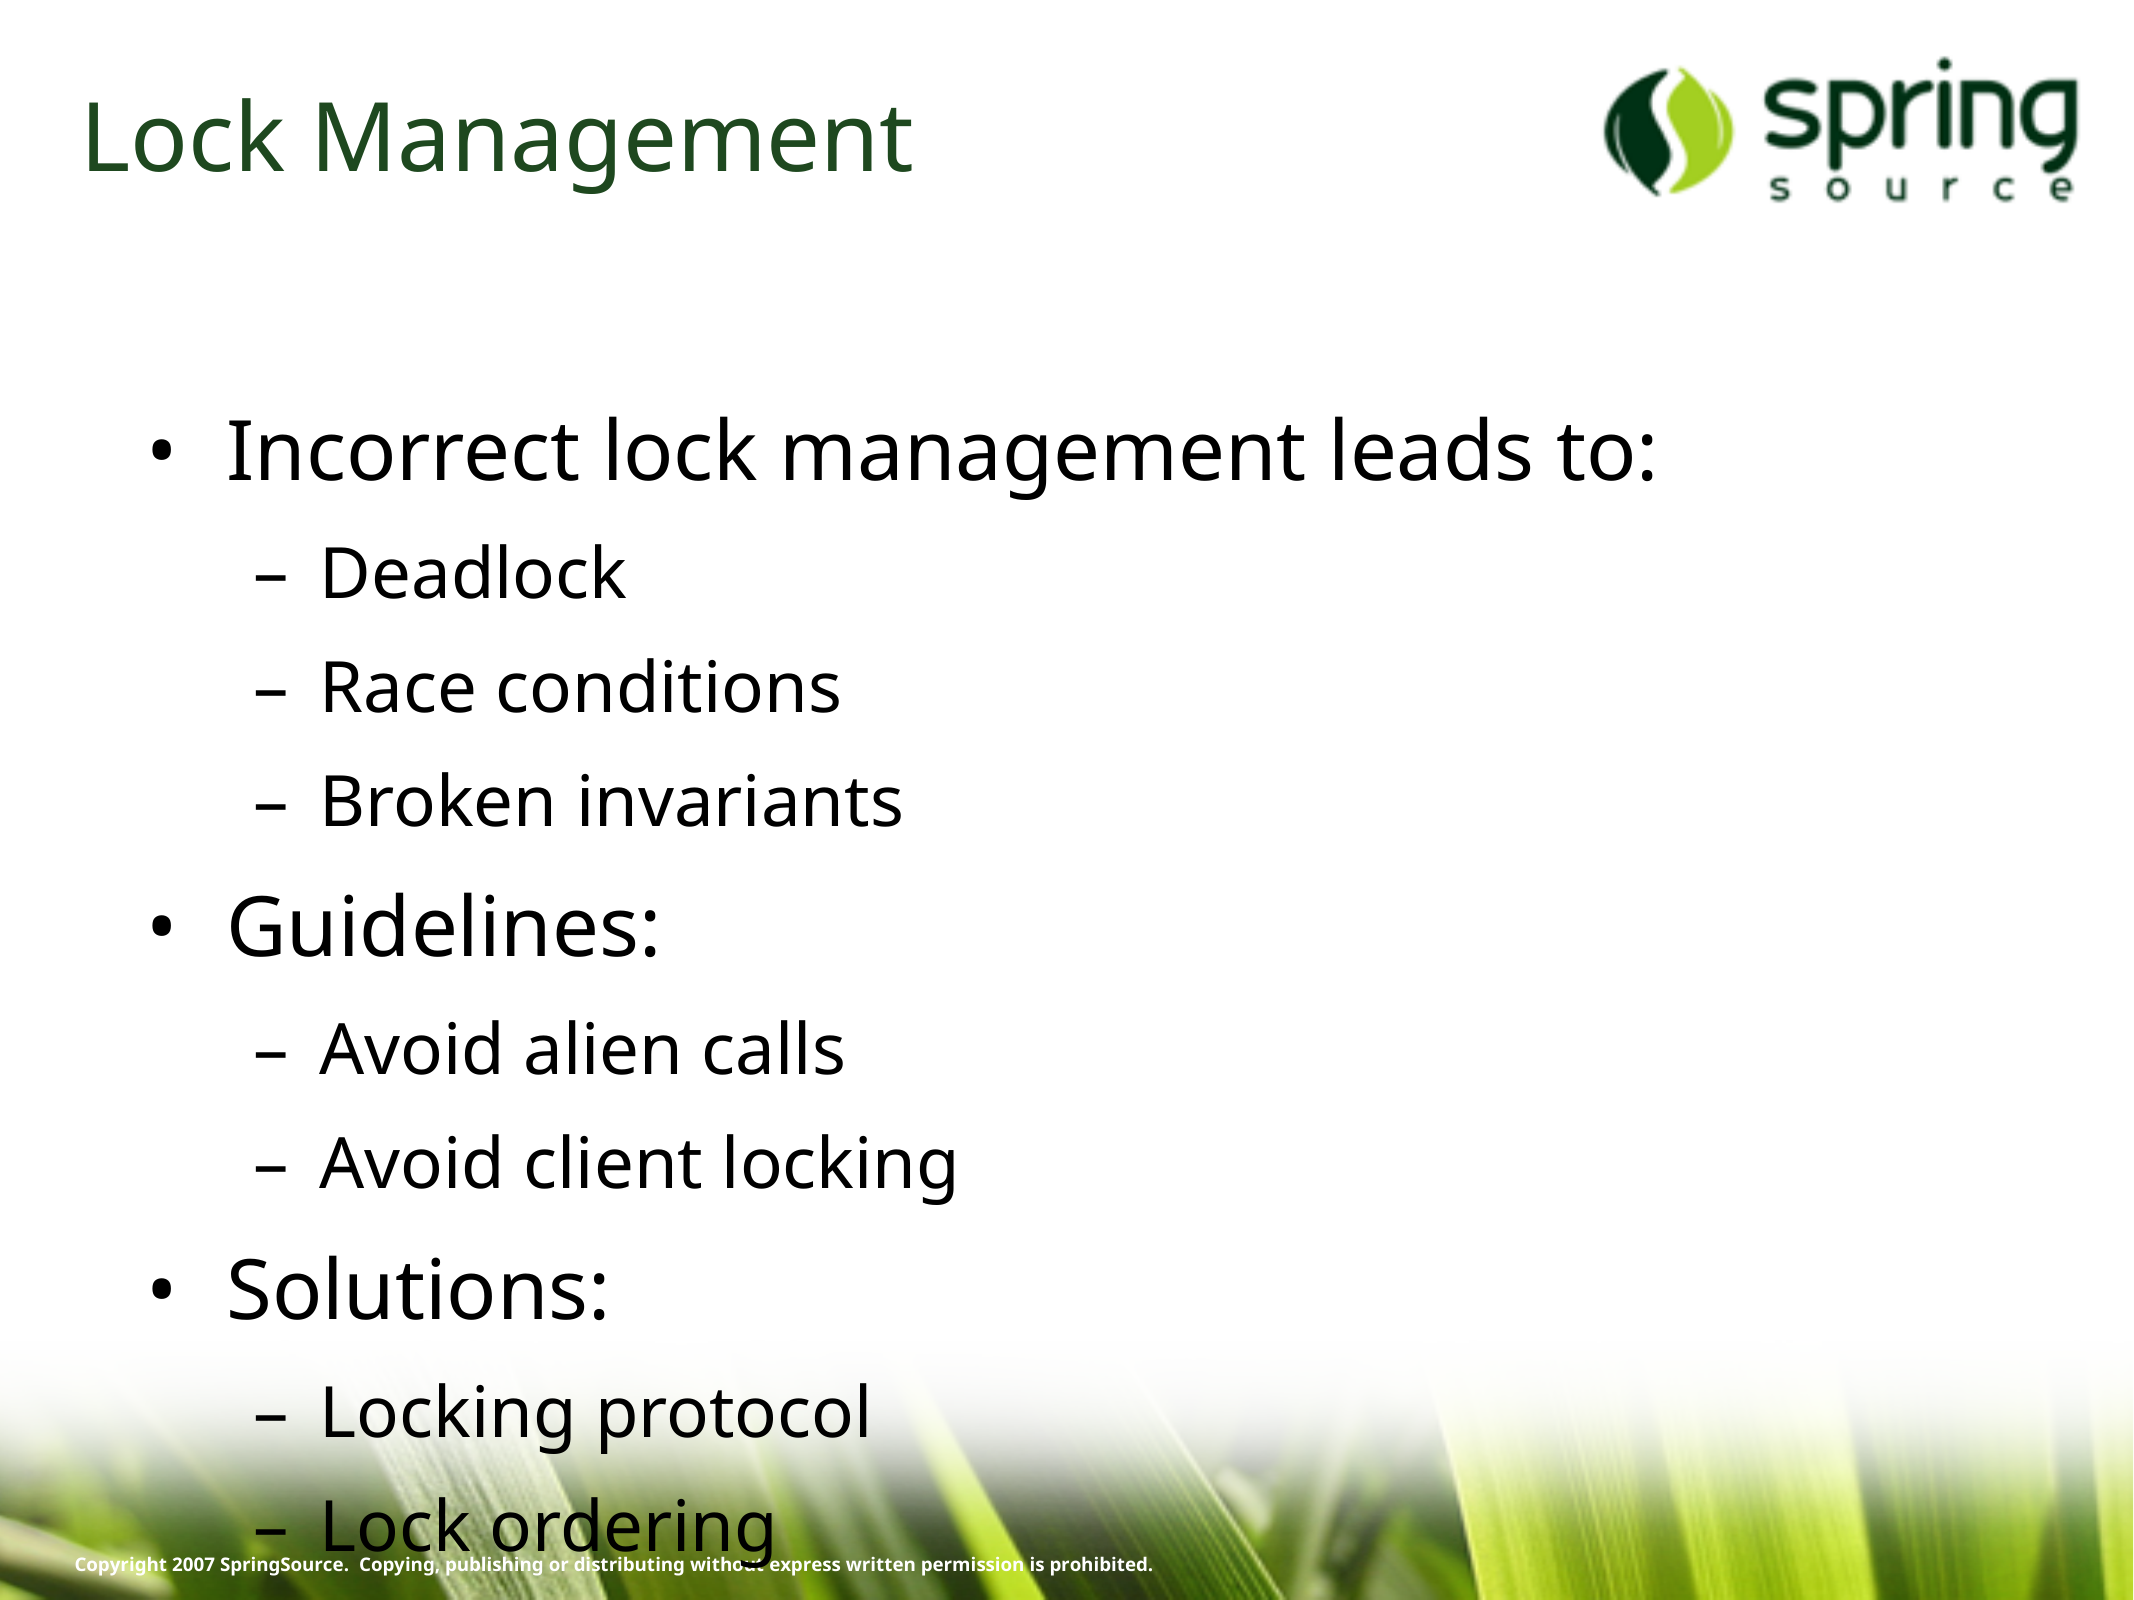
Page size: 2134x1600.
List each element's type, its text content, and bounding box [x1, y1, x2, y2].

picture [0, 1340, 2134, 1600]
list Incorrect lock management leads to: Deadlock Race conditions Broken invariants Guidelines: Avoid alien calls Avoid client locking Solutions: Locking protocol Lock ordering [146, 391, 1982, 1463]
picture [1555, 46, 2134, 224]
title Lock Management [80, 16, 1548, 253]
